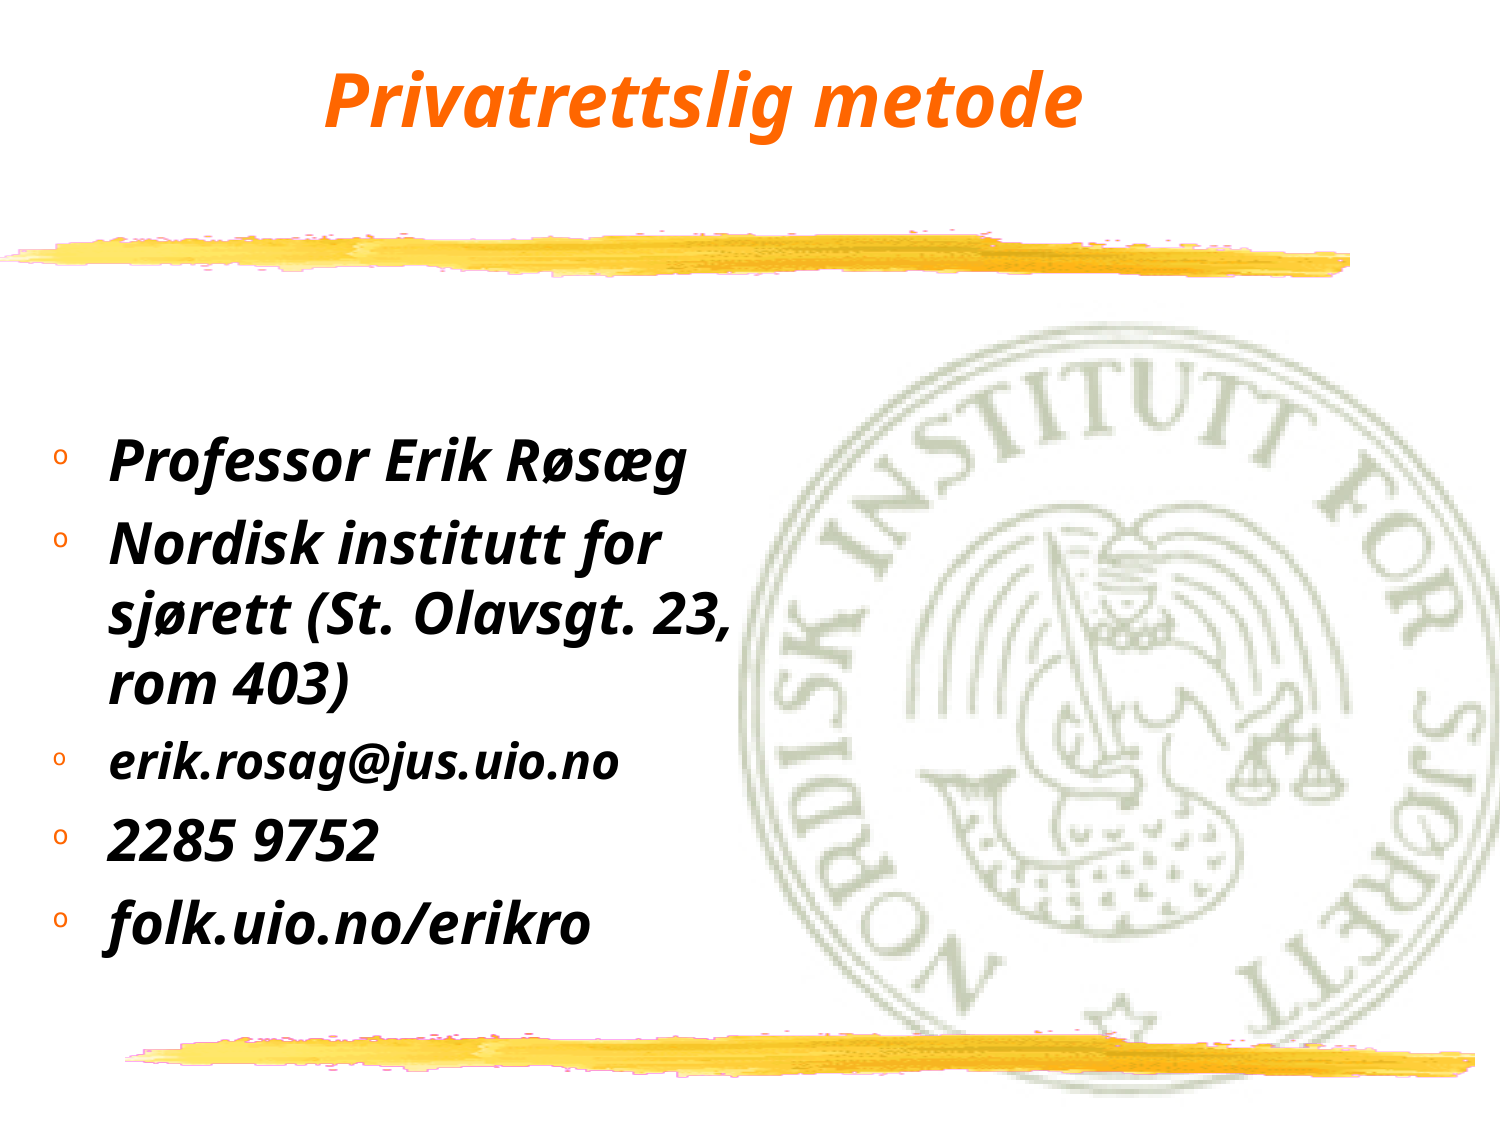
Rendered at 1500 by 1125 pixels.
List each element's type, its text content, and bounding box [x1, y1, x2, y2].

chart [738, 299, 1500, 1125]
picture [0, 224, 1350, 288]
title Privatrettslig metode [66, 37, 1342, 225]
picture [125, 1024, 1475, 1088]
list Professor Erik Røsæg Nordisk institutt for sjørett (St. Olavsgt. 23, rom 403) erik.rosag@jus.uio.no 2285 9752 folk.uio.no/erikro [37, 324, 738, 1016]
